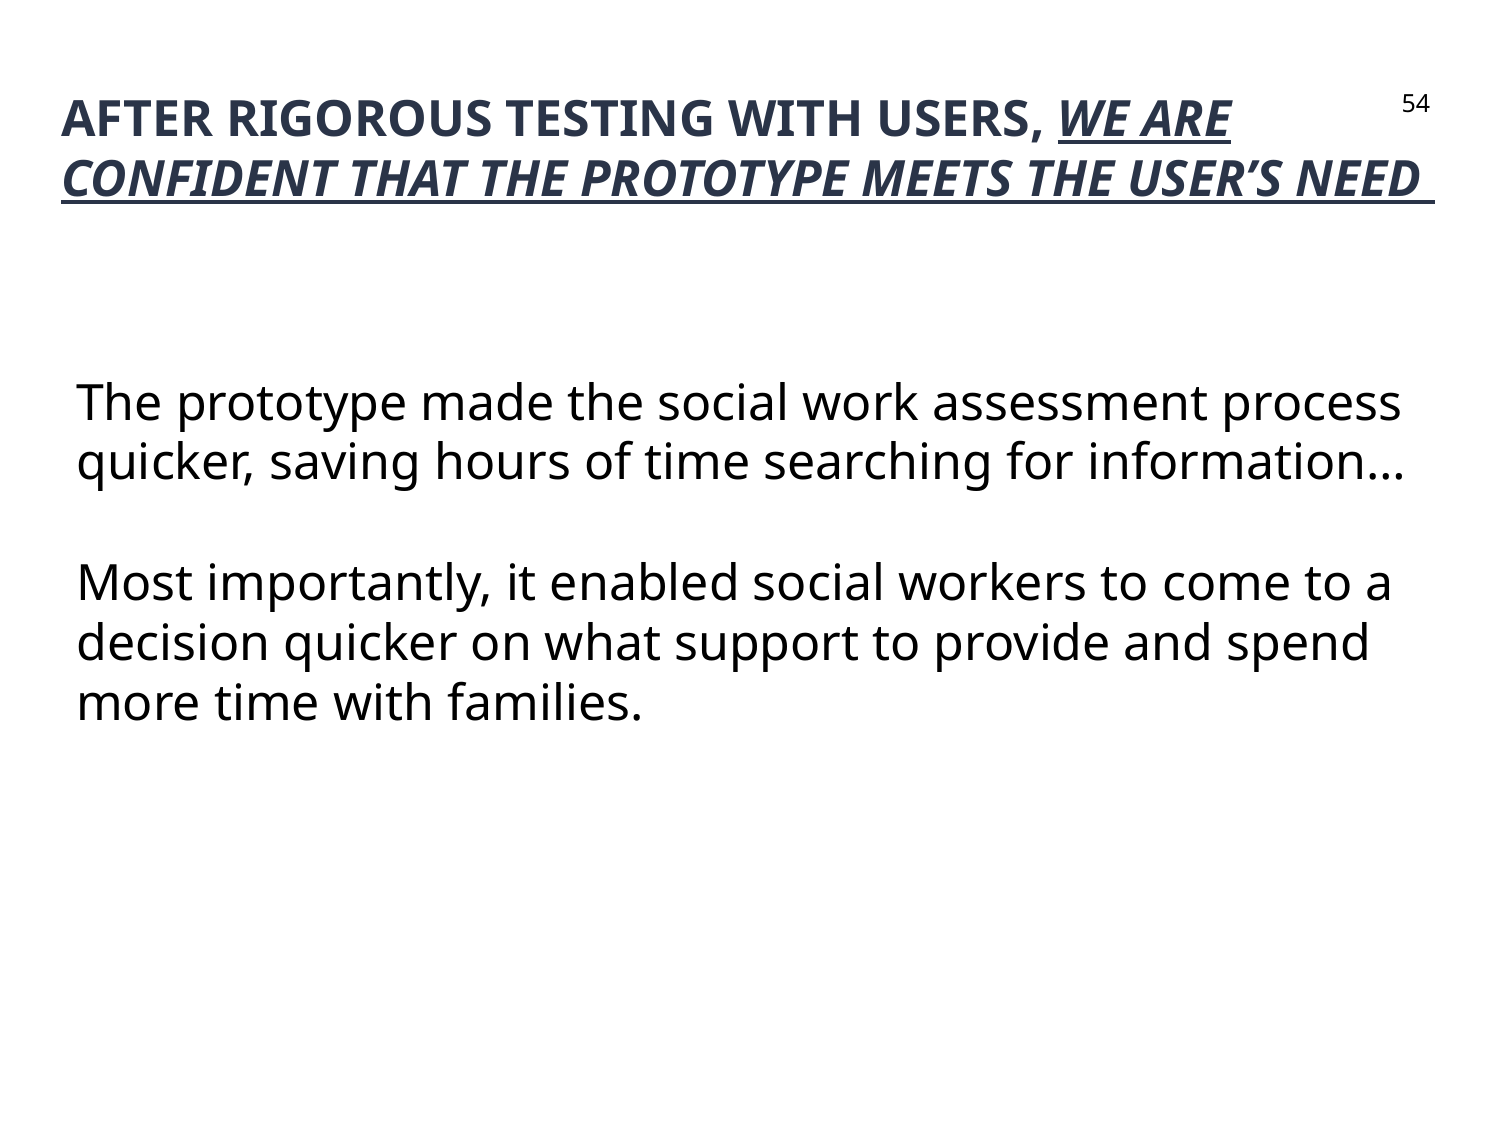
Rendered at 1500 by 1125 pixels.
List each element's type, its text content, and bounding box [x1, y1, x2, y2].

text_box AFTER RIGOROUS TESTING WITH USERS, WE ARE CONFIDENT THAT THE PROTOTYPE MEETS THE USER’S NEED [61, 85, 1453, 256]
text_box The prototype made the social work assessment process quicker, saving hours of time searching for information… Most importantly, it enabled social workers to come to a decision quicker on what support to provide and spend more time with families. [61, 302, 1439, 742]
slide_number <number> [1388, 87, 1431, 148]
